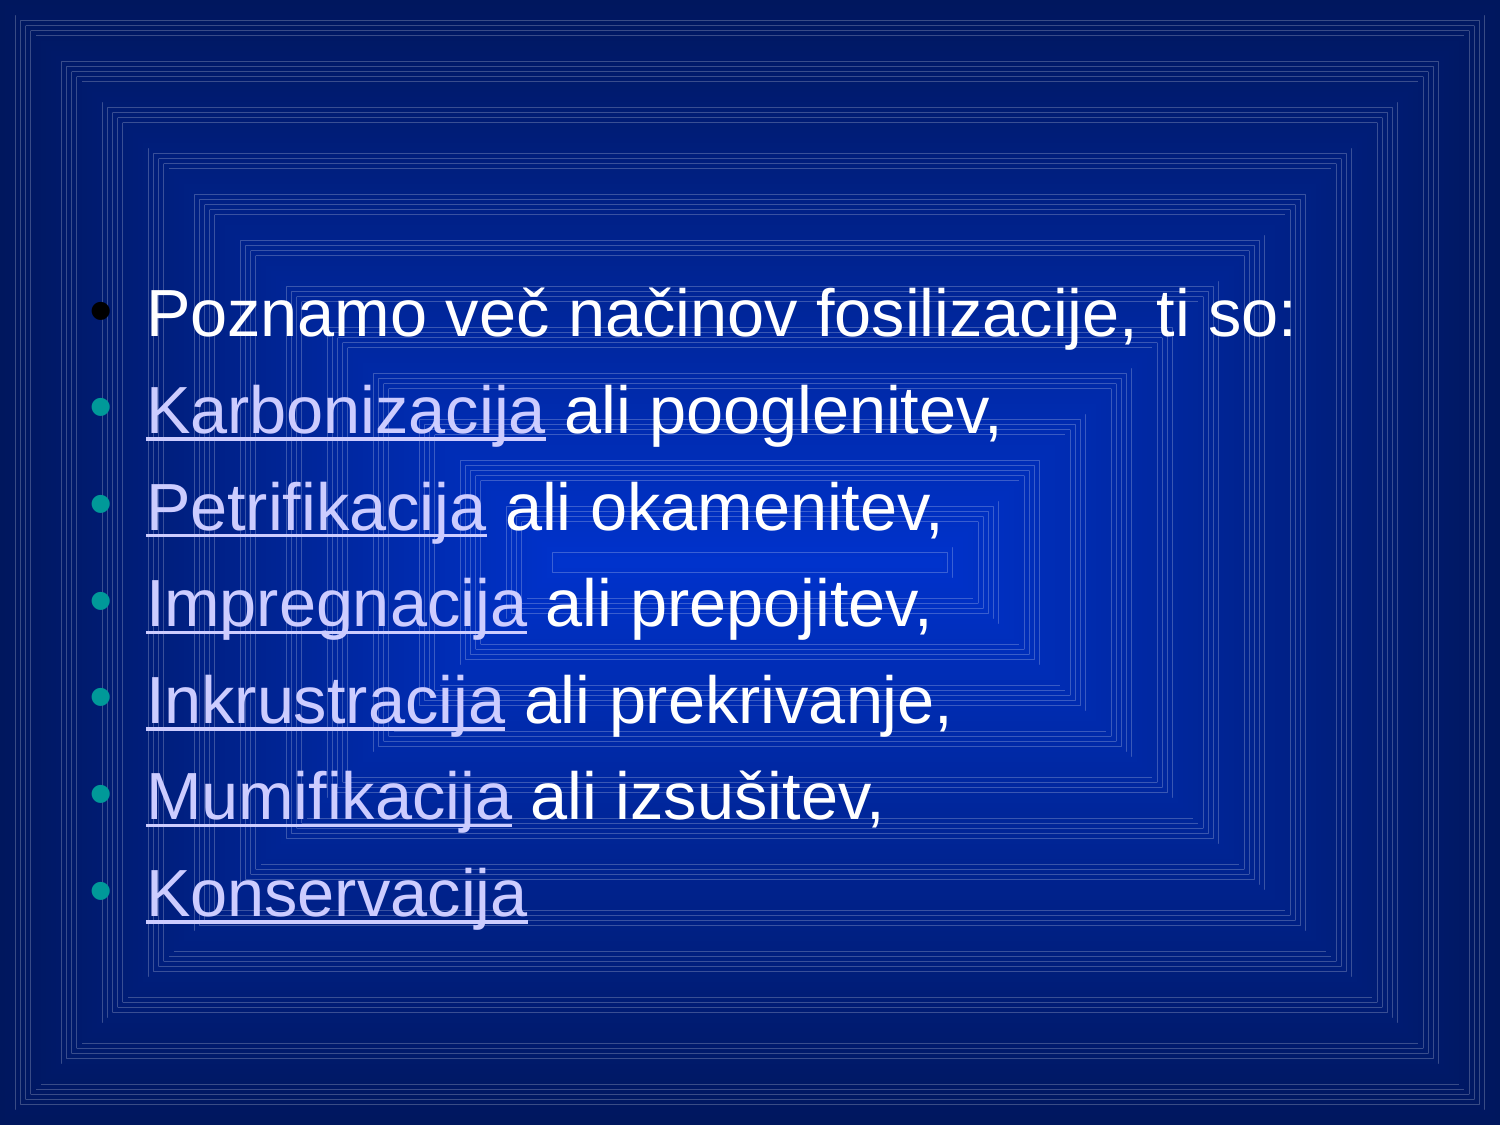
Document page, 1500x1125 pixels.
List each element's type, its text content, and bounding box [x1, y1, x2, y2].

list Poznamo več načinov fosilizacije, ti so: Karbonizacija ali pooglenitev, Petrifikacija ali okamenitev, Impregnacija ali prepojitev, Inkrustracija ali prekrivanje, Mumifikacija ali izsušitev, Konservacija [75, 262, 1425, 1035]
